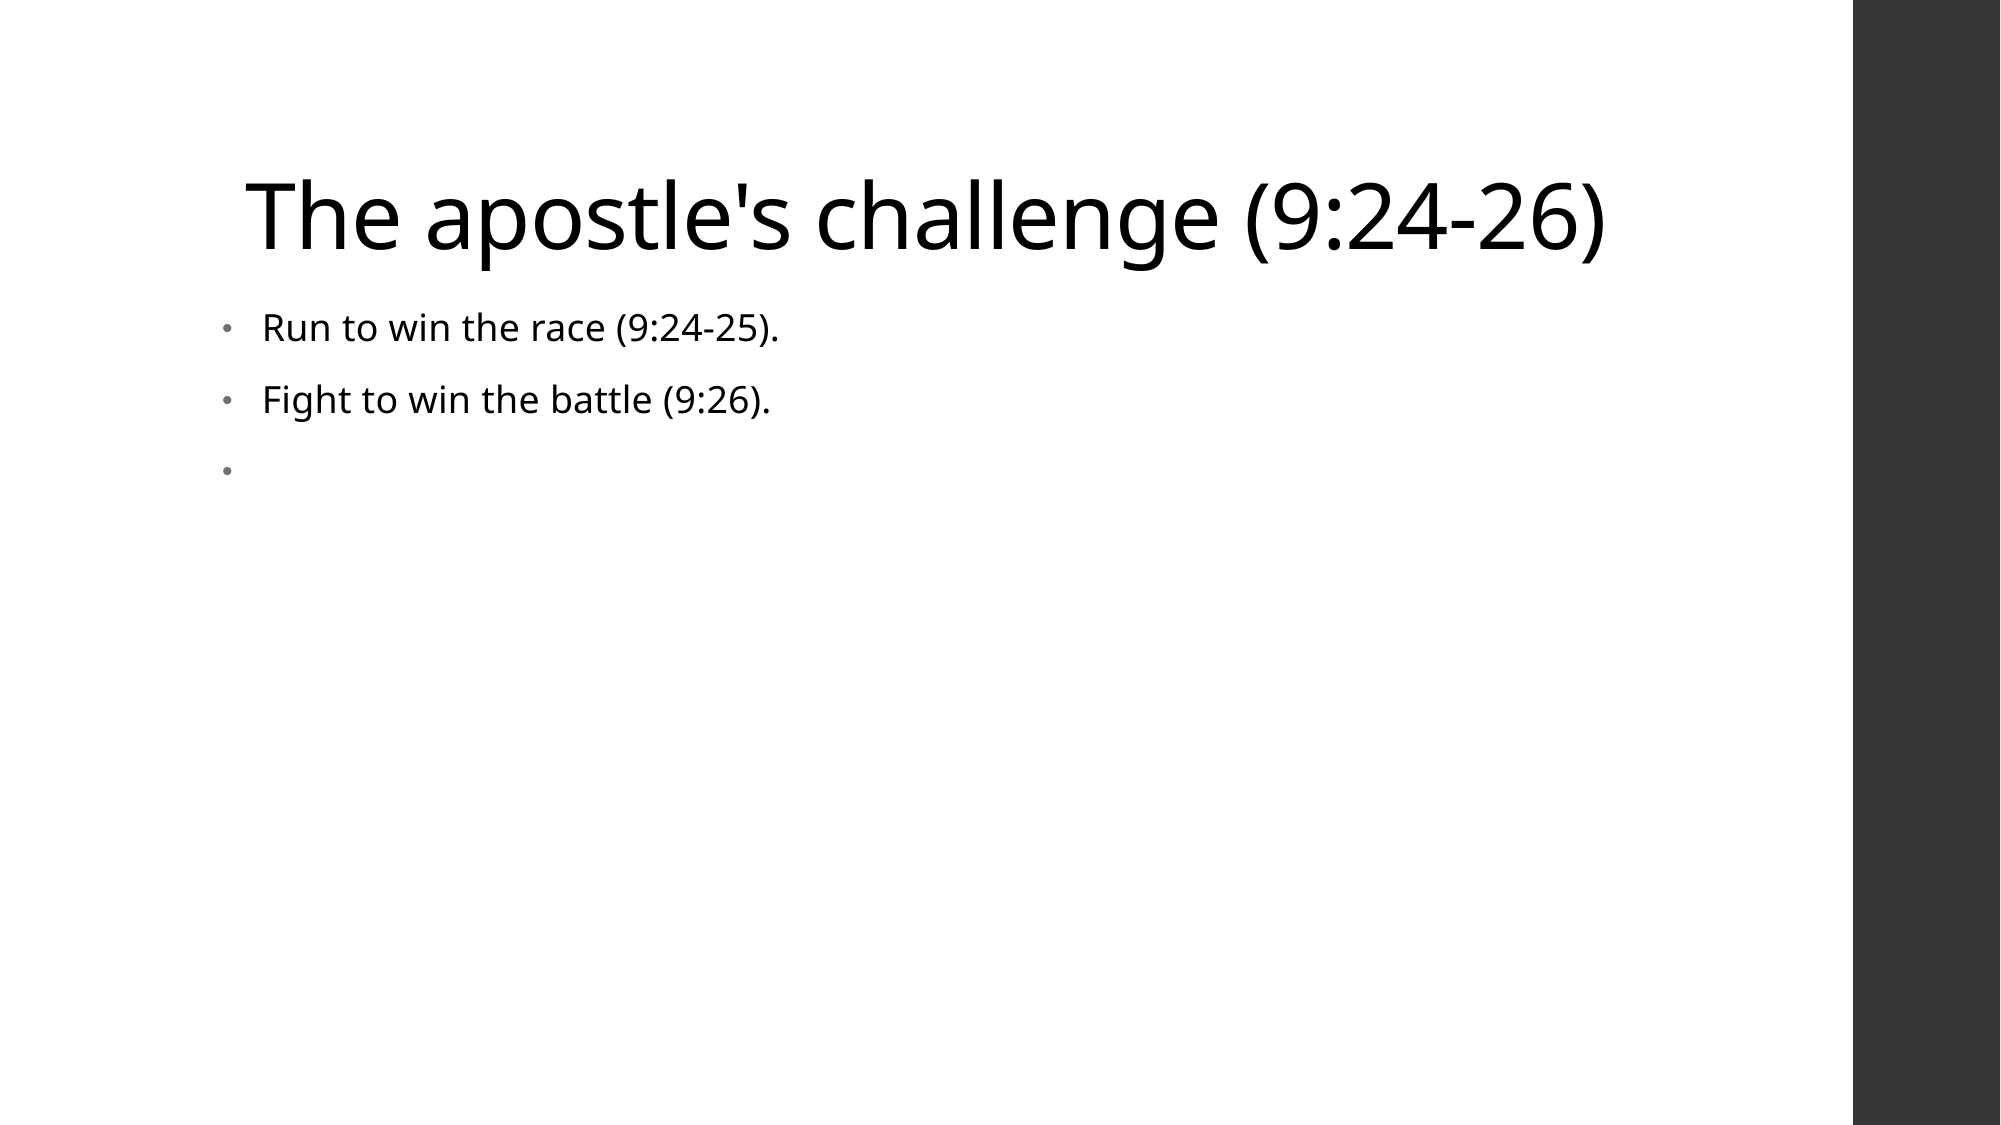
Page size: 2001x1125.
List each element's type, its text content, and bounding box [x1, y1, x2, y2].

title The apostle's challenge (9:24-26) [206, 60, 1797, 278]
list Run to win the race (9:24-25). Fight to win the battle (9:26). [206, 299, 1617, 1014]
